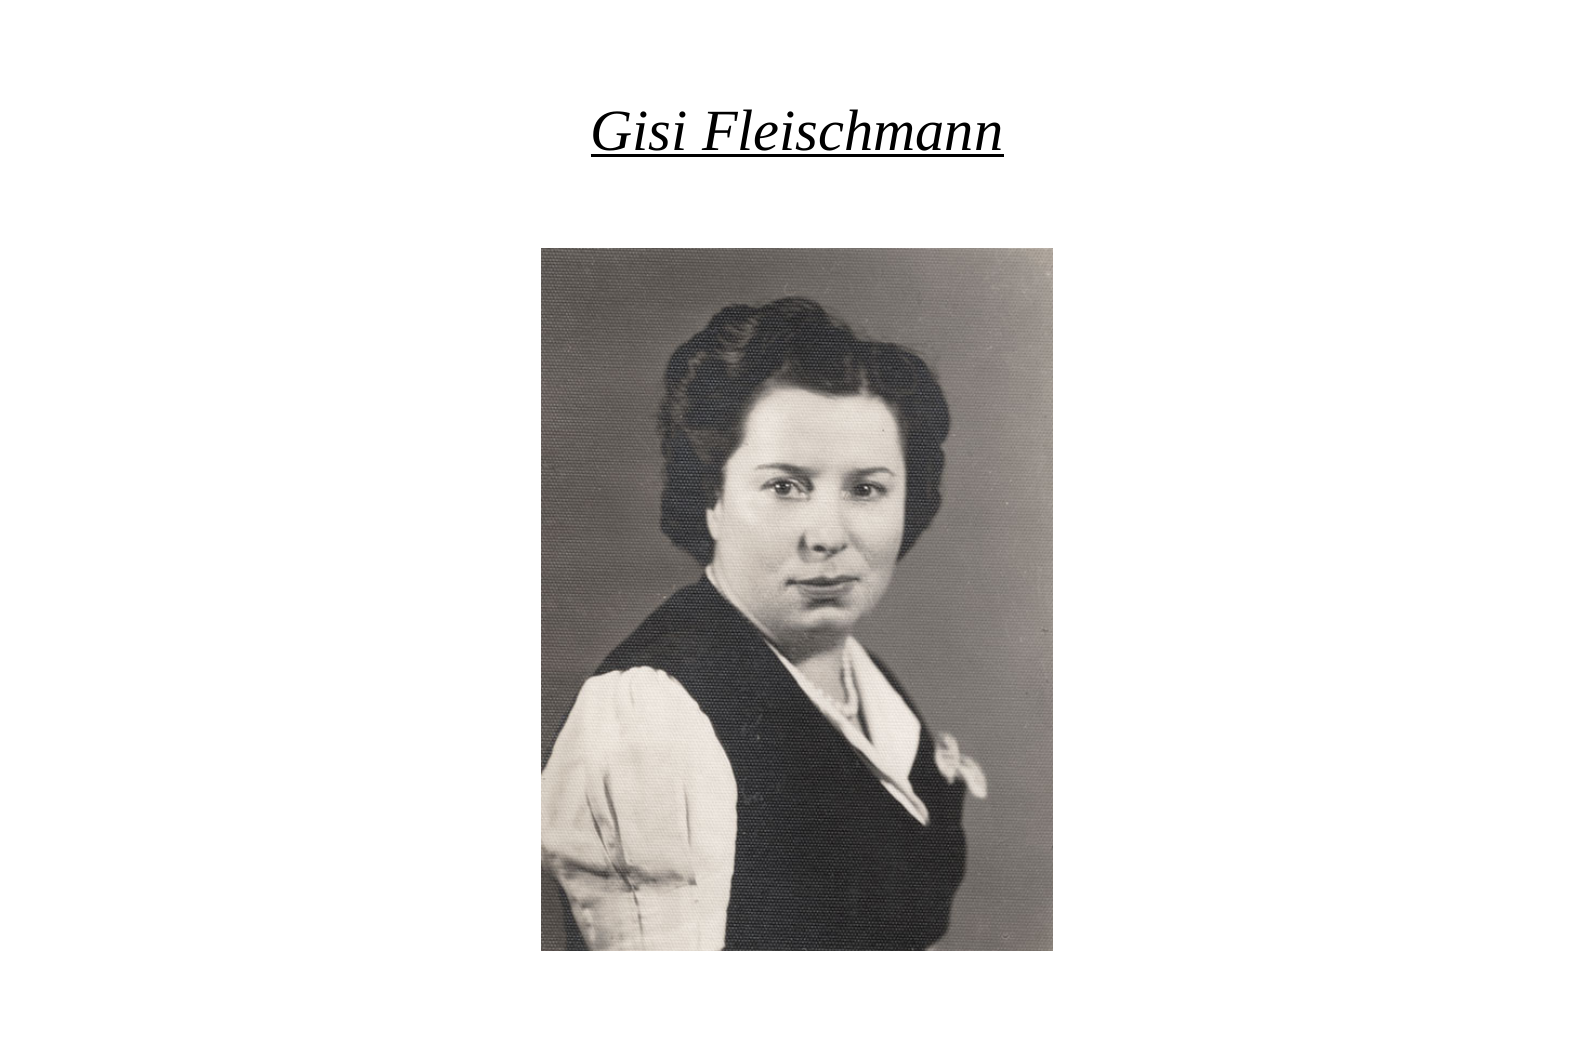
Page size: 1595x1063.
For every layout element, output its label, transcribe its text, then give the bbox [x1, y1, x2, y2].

picture [541, 248, 1053, 951]
title Gisi Fleischmann [79, 42, 1515, 220]
